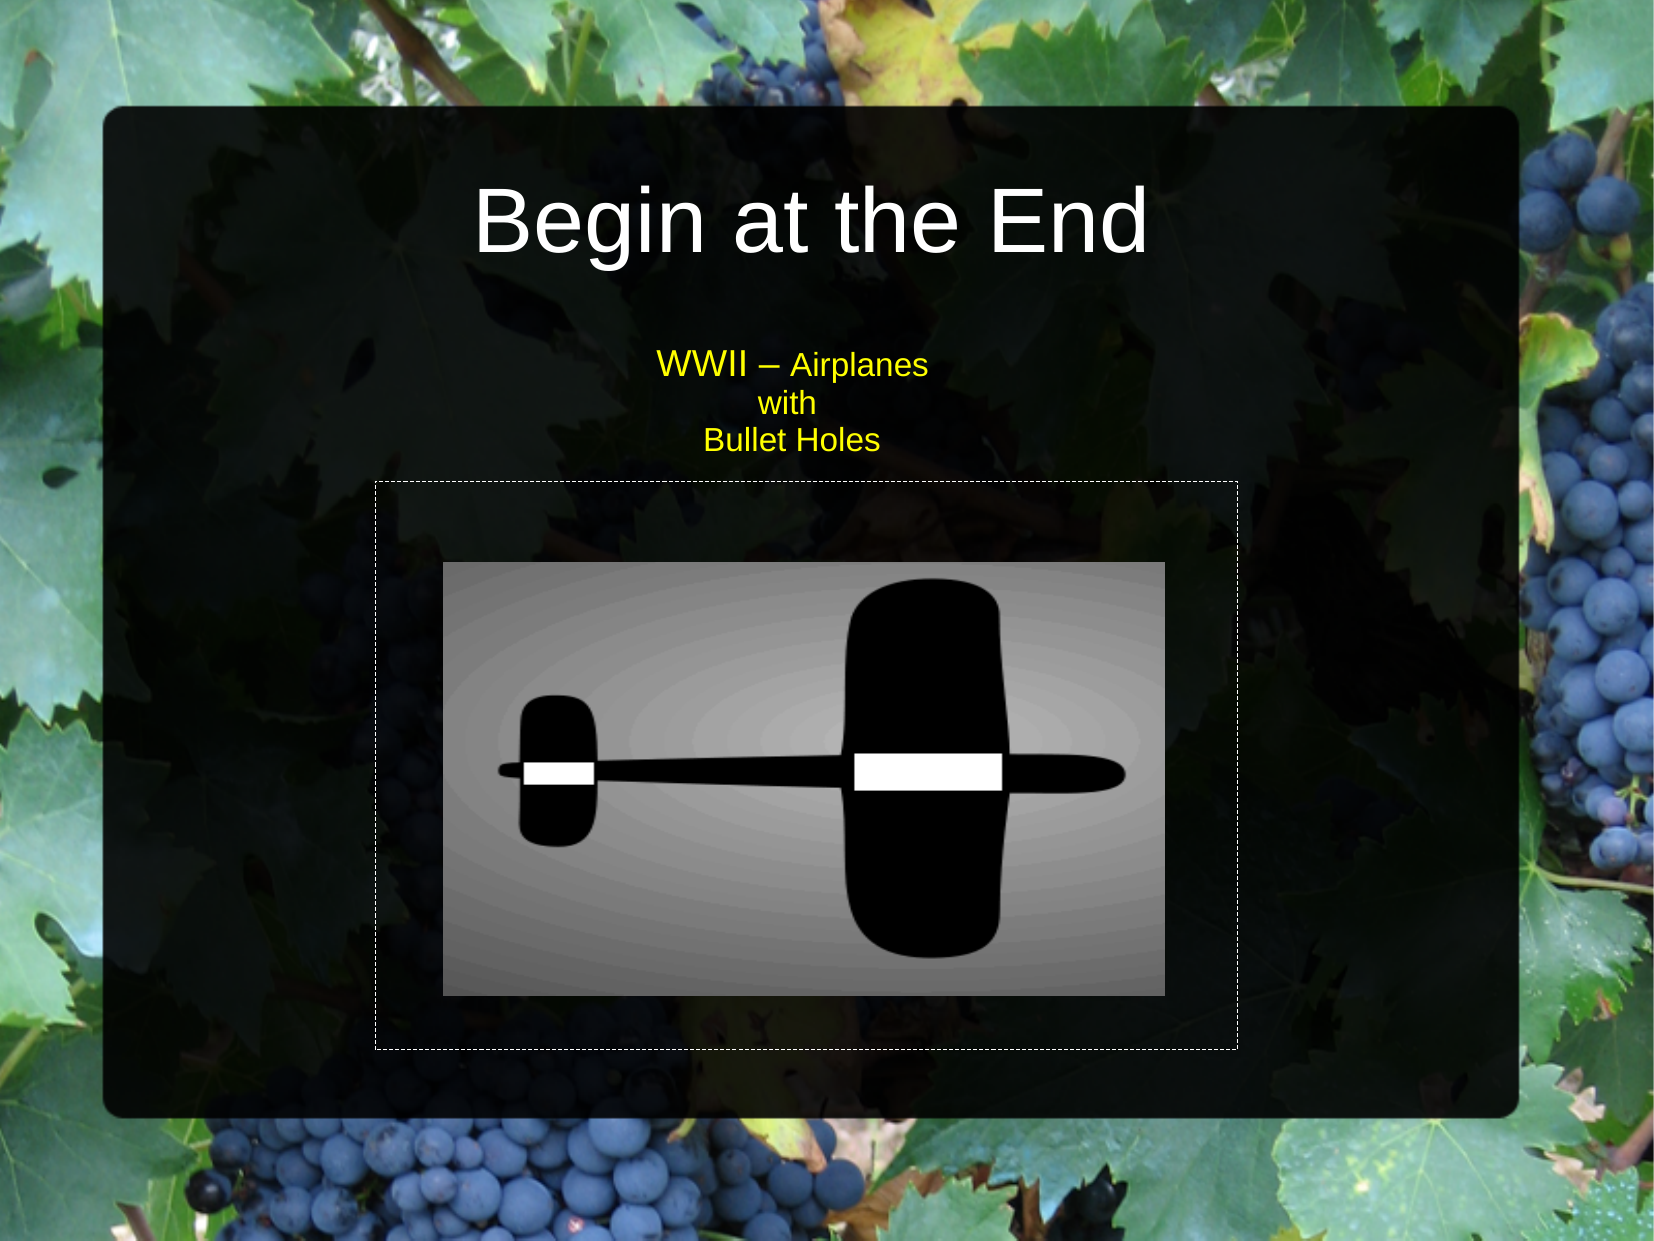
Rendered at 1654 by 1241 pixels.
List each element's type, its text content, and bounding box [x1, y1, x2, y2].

text_box WWII – Airplanes with Bullet Holes [600, 335, 976, 467]
title Begin at the End [118, 125, 1506, 318]
picture [0, 0, 1654, 1241]
